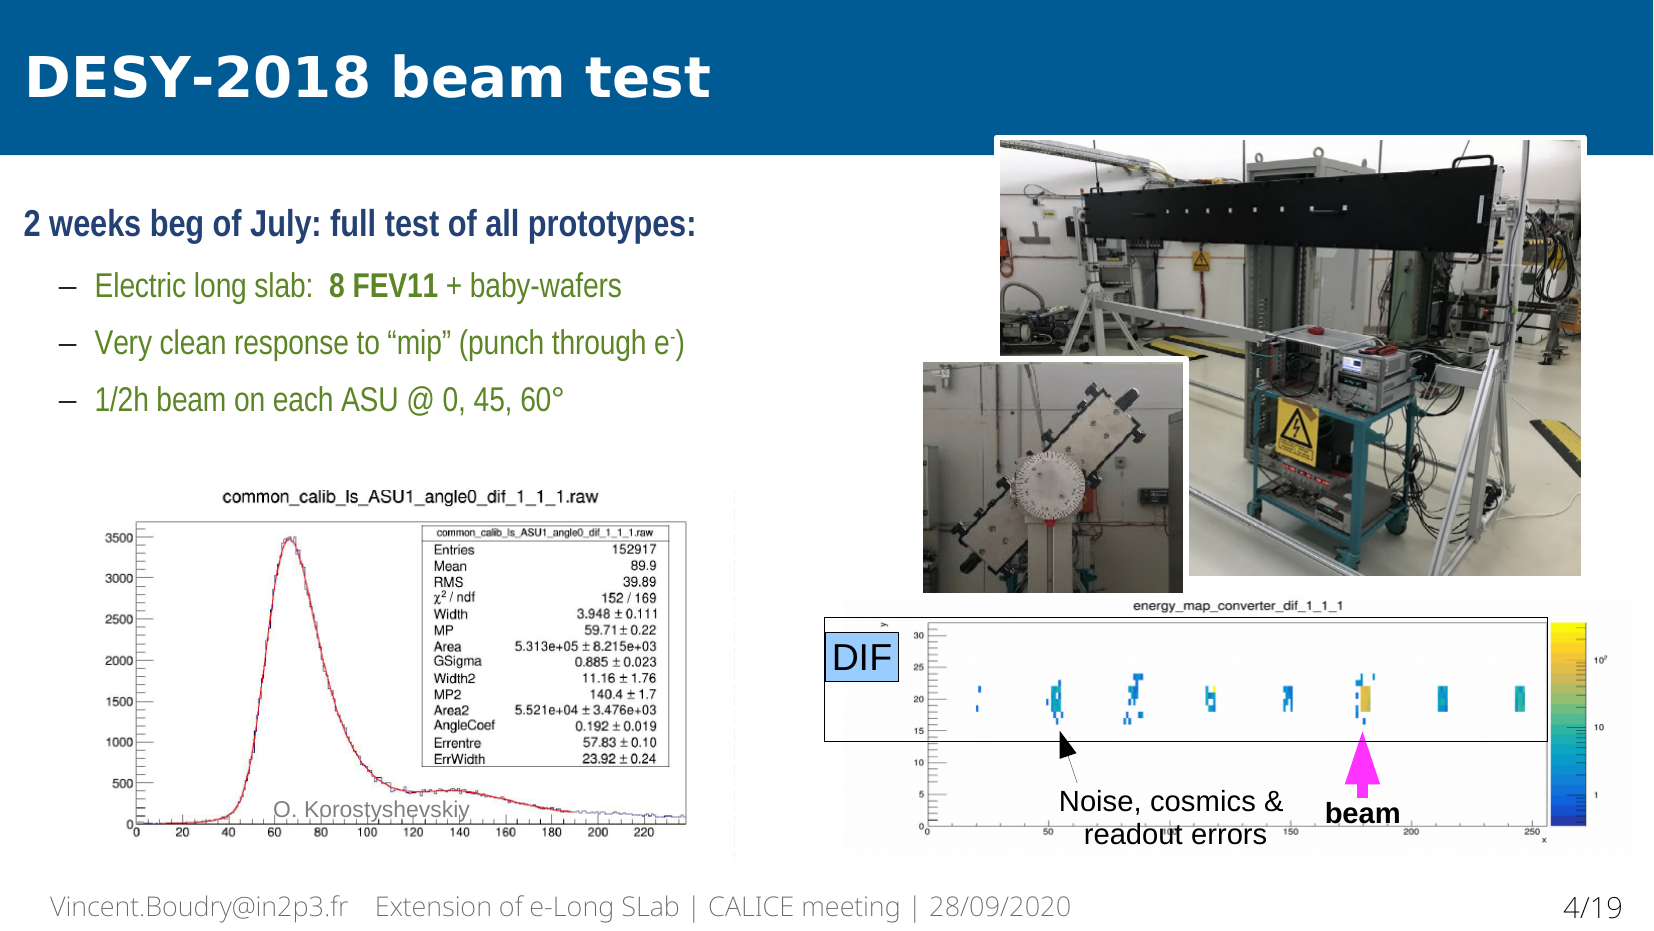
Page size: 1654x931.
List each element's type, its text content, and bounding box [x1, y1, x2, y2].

text_box beam [1310, 789, 1416, 838]
text_box Noise, cosmics & readout errors [1044, 777, 1308, 859]
text_box O. Korostyshevskiy [258, 789, 516, 859]
list 2 weeks beg of July: full test of all prototypes: Electric long slab: 8 FEV11 + baby-wafers Very clean response to “mip” (punch through e-) 1/2h beam on each ASU @ 0, 45, 60° [23, 201, 1040, 872]
picture [1040, 618, 1547, 741]
picture [1040, 595, 1633, 855]
picture [999, 140, 1581, 577]
title DESY-2018 beam test [24, 12, 1635, 143]
picture [922, 362, 1184, 593]
picture [73, 490, 736, 862]
picture [1040, 742, 1074, 855]
